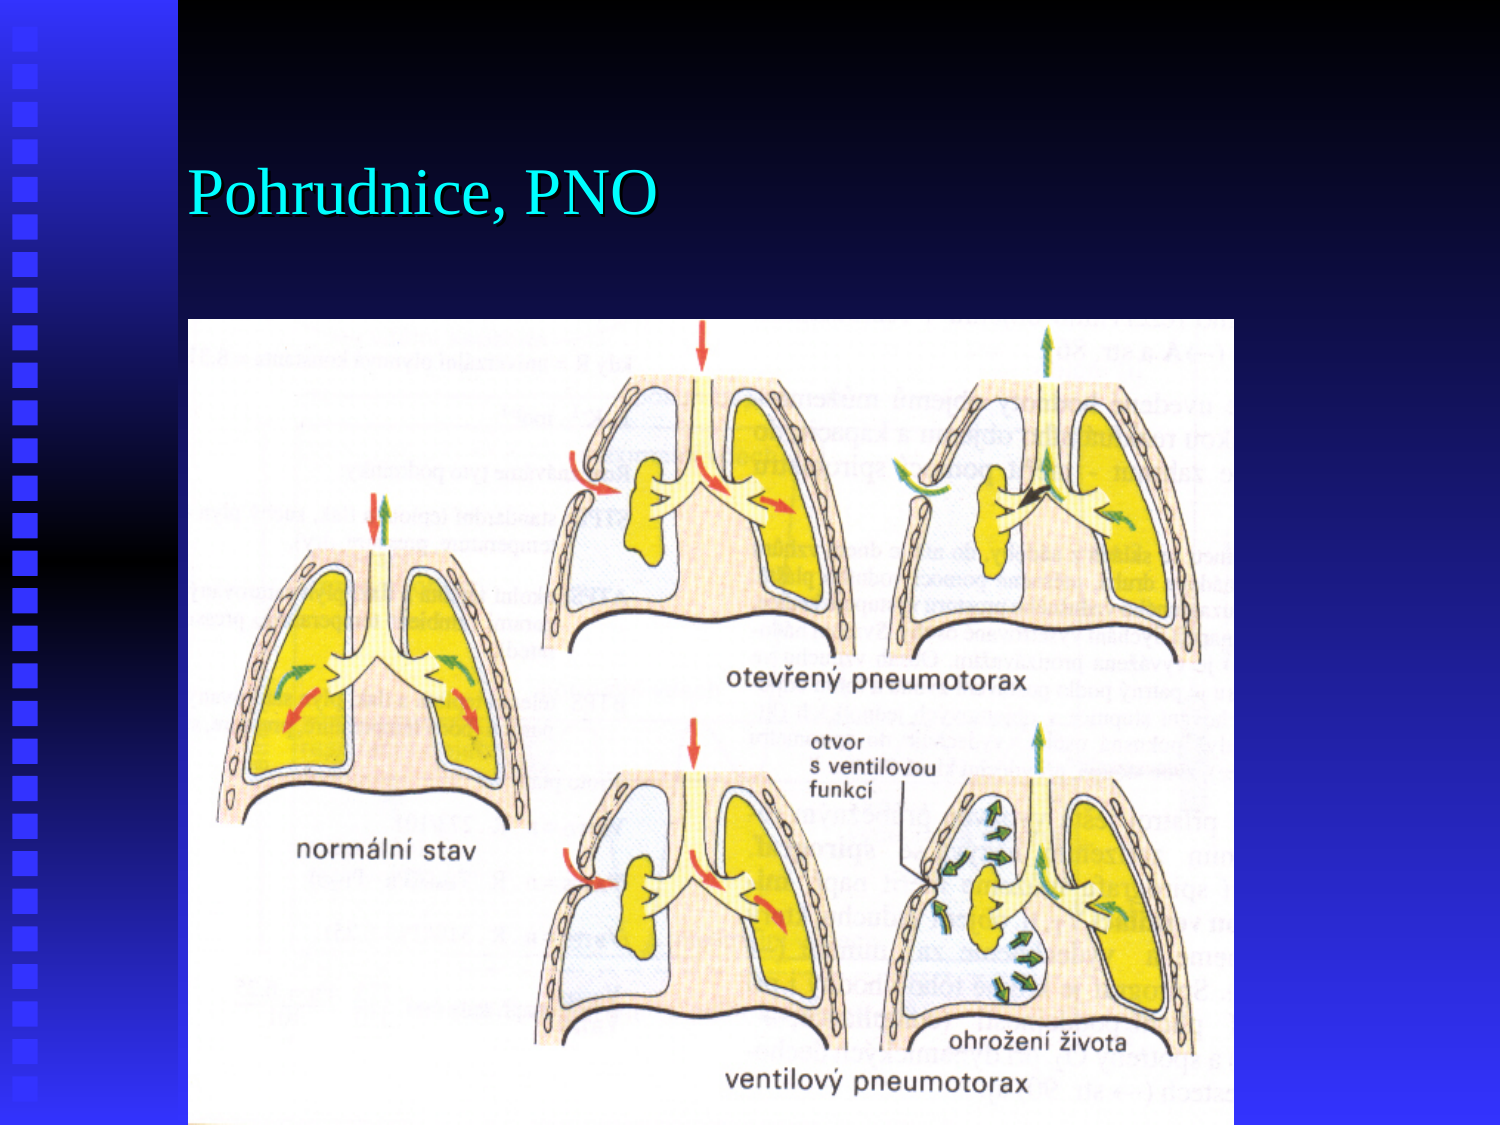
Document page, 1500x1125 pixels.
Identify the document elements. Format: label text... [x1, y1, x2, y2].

picture [188, 319, 1234, 1125]
title Pohrudnice, PNO [187, 99, 1463, 288]
